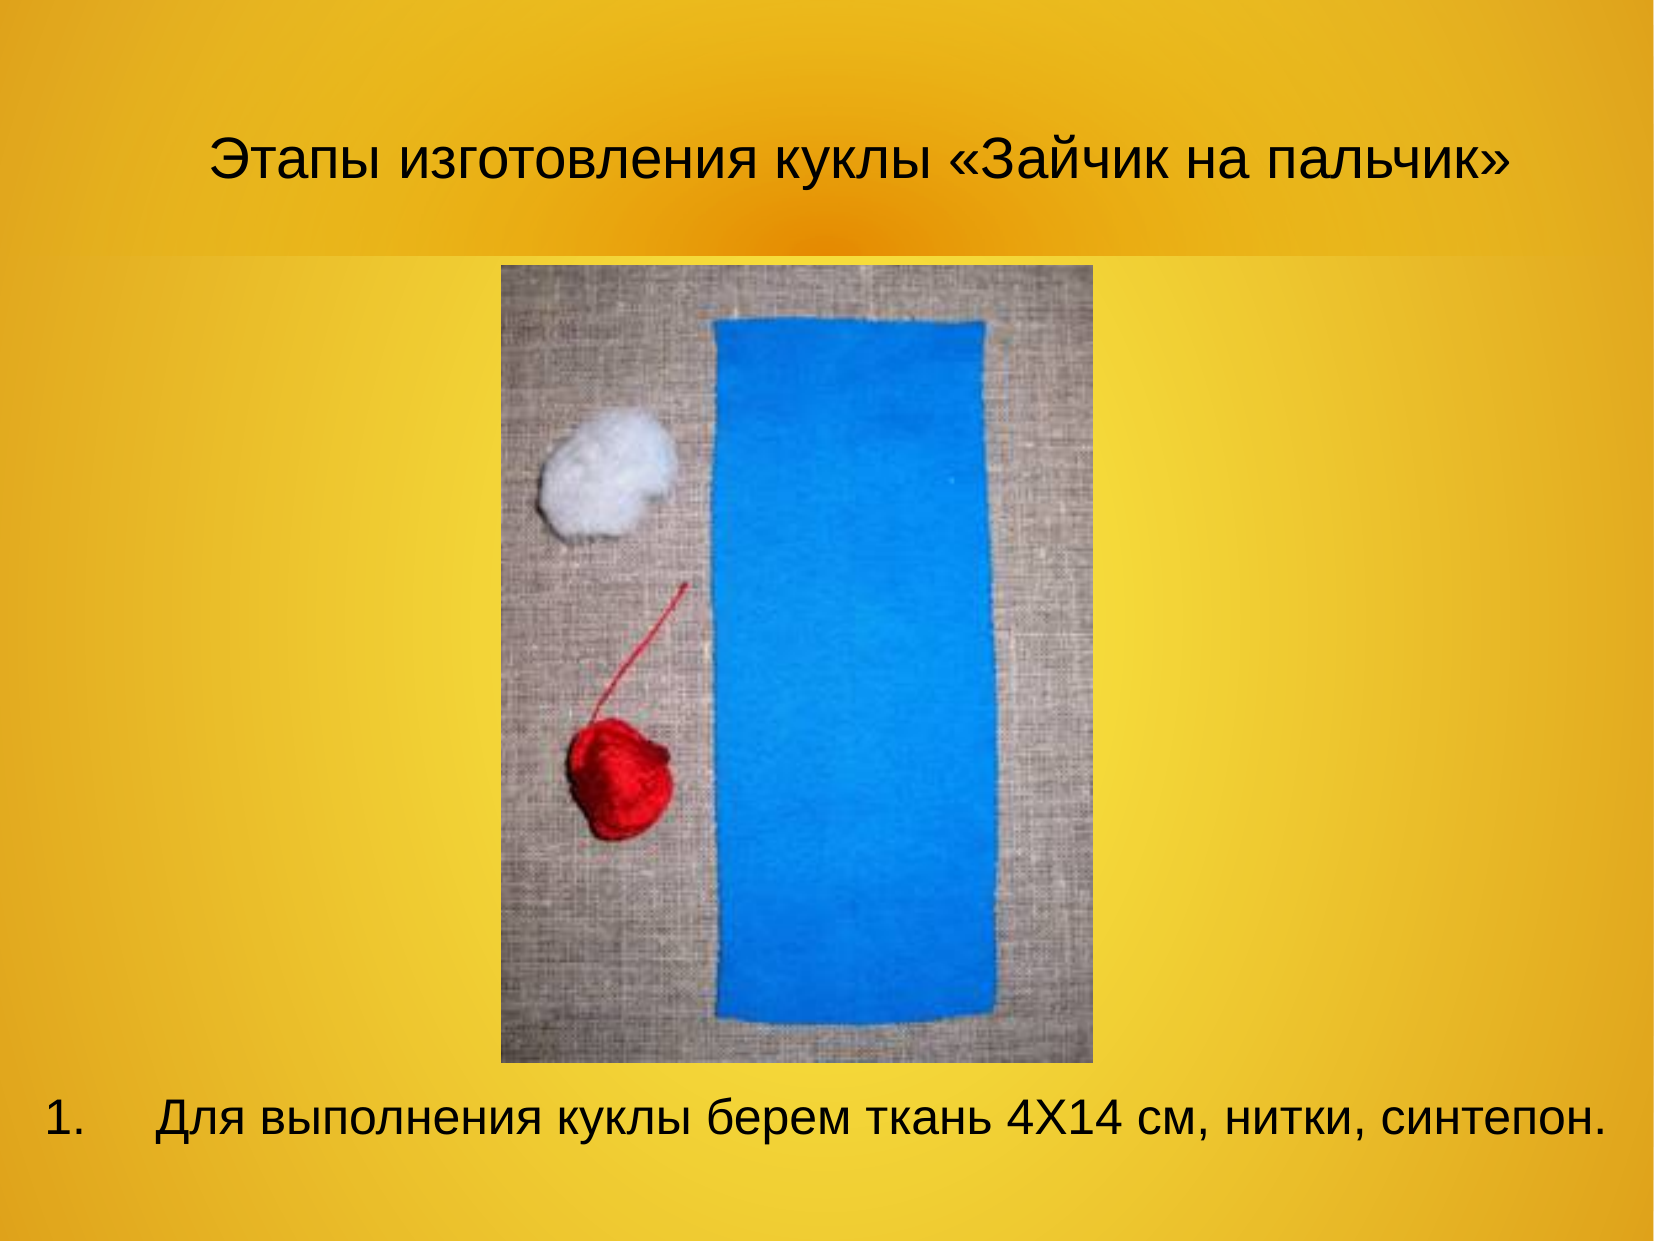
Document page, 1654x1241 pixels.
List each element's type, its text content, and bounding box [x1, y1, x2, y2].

text_box 1. Для выполнения куклы берем ткань 4Х14 см, нитки, синтепон. [29, 1082, 1654, 1209]
text_box Этапы изготовления куклы «Зайчик на пальчик» [193, 118, 1536, 198]
picture [501, 265, 1093, 1063]
